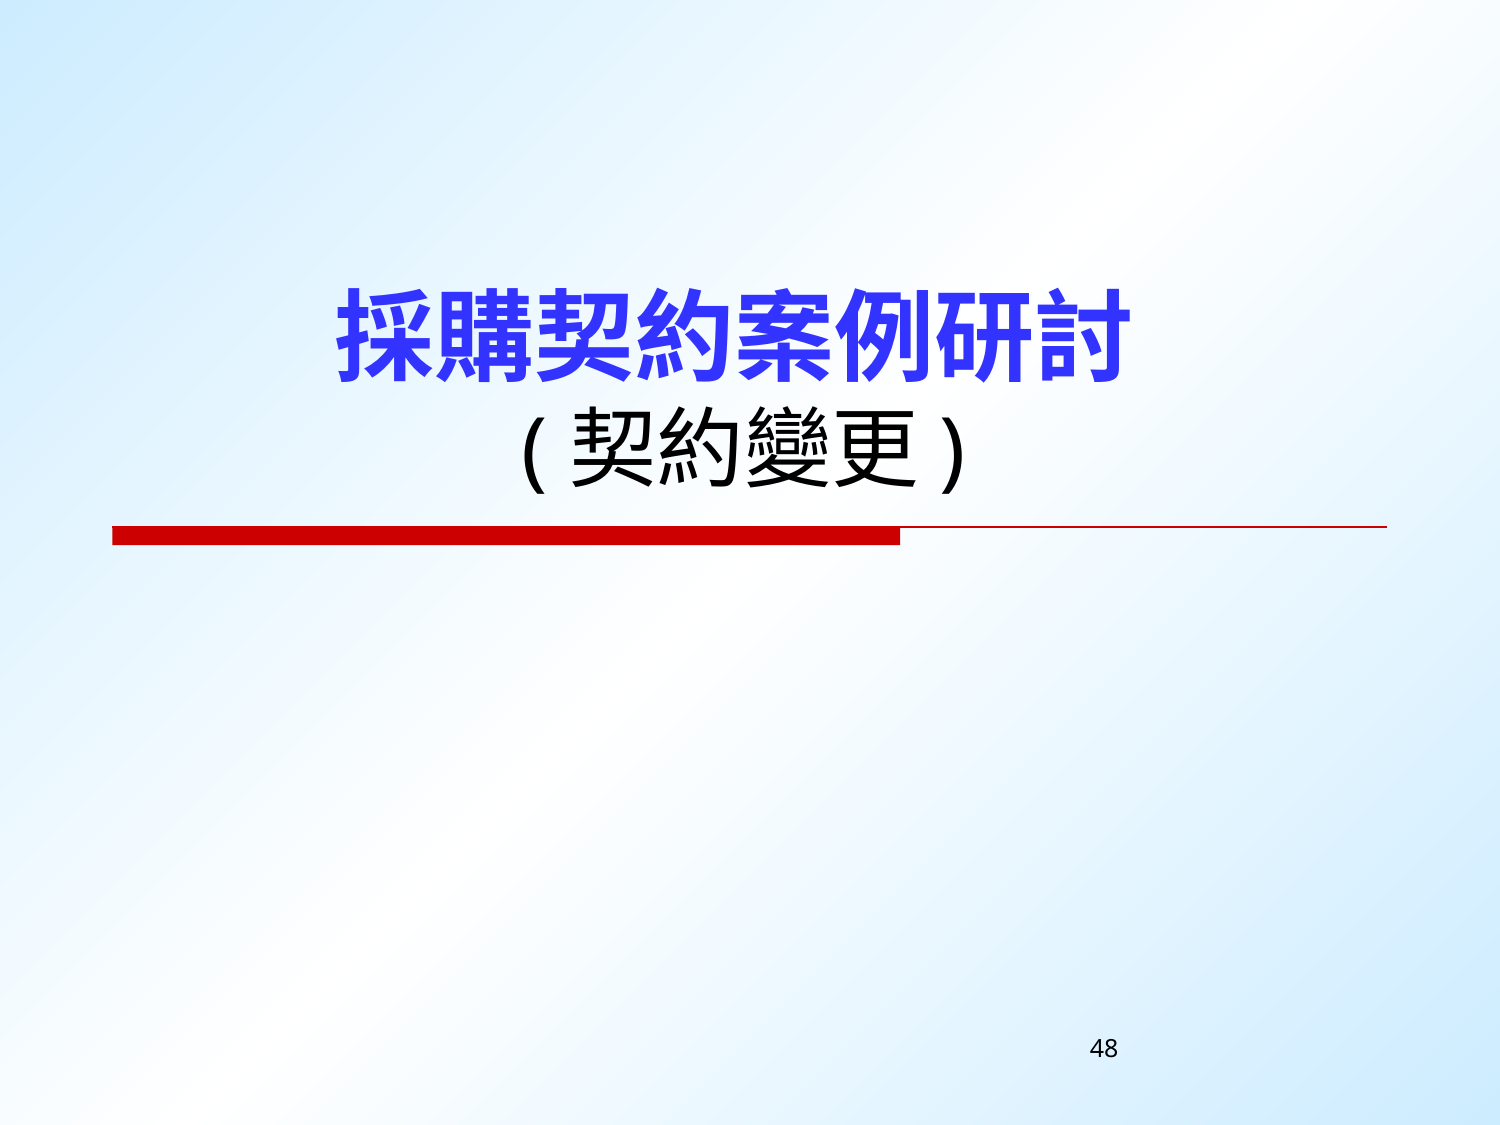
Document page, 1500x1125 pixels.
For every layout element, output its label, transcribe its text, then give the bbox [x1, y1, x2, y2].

title 採購契約案例研討 (契約變更) [29, 184, 1459, 506]
text_box [1074, 1025, 1388, 1101]
